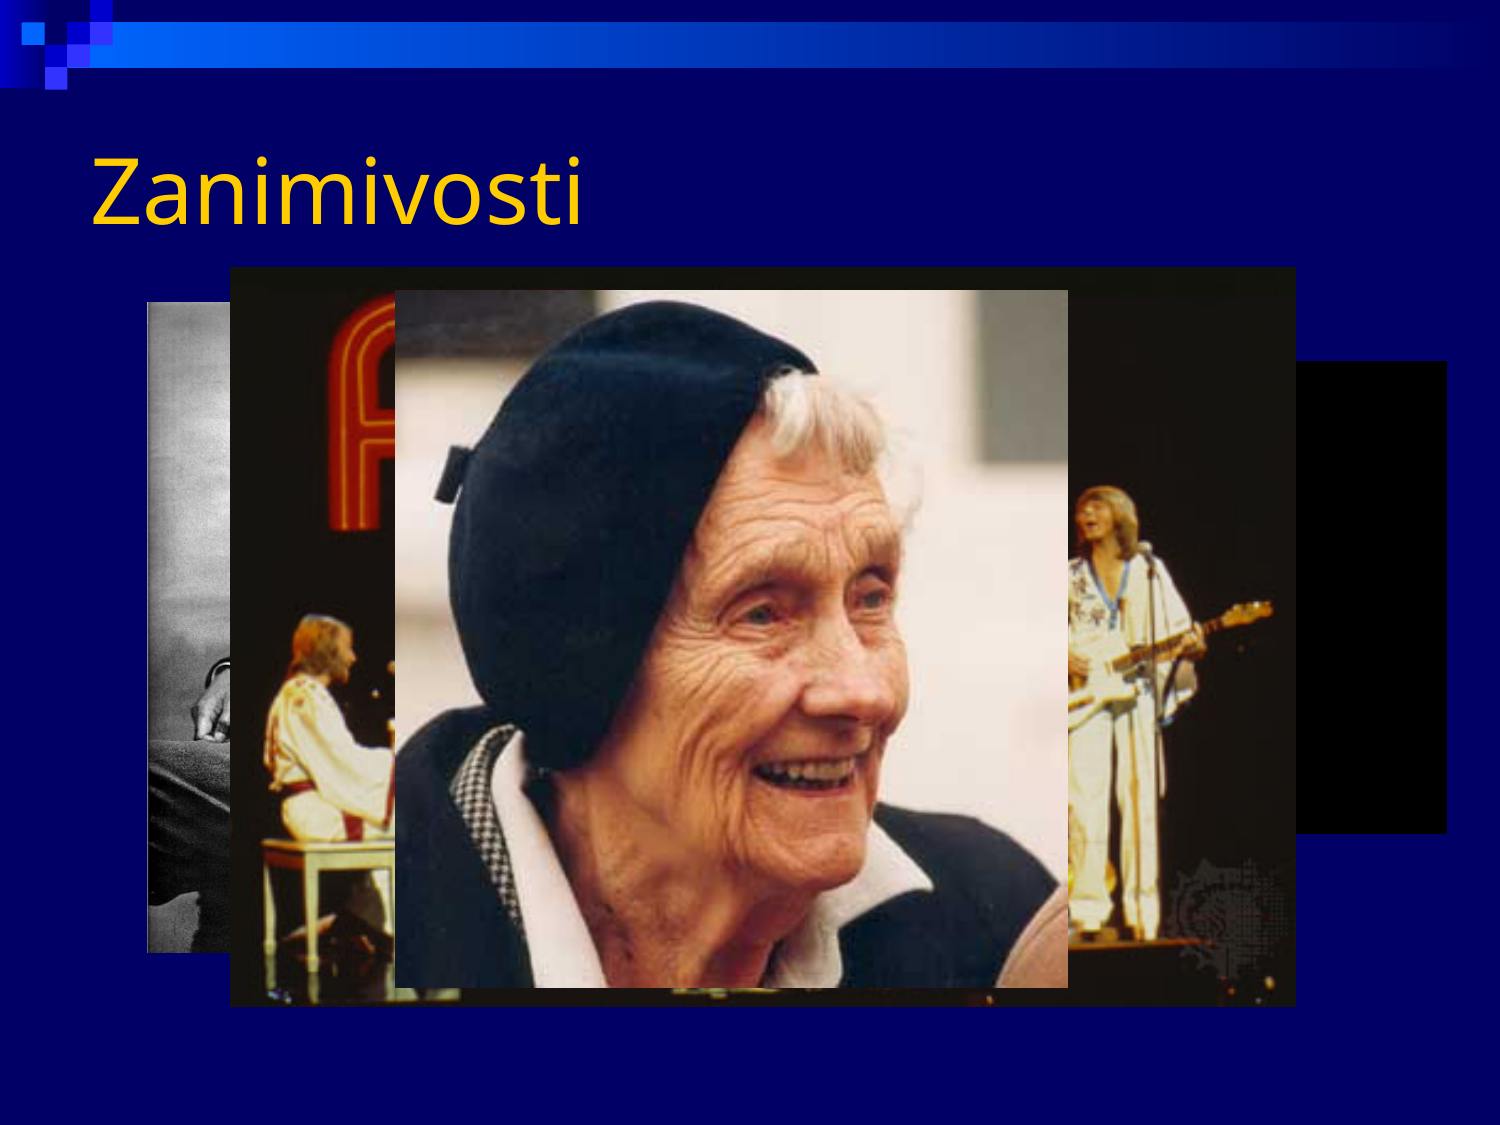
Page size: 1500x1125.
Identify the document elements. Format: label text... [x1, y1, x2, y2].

title Zanimivosti [75, 75, 1425, 300]
picture [147, 267, 1447, 1007]
